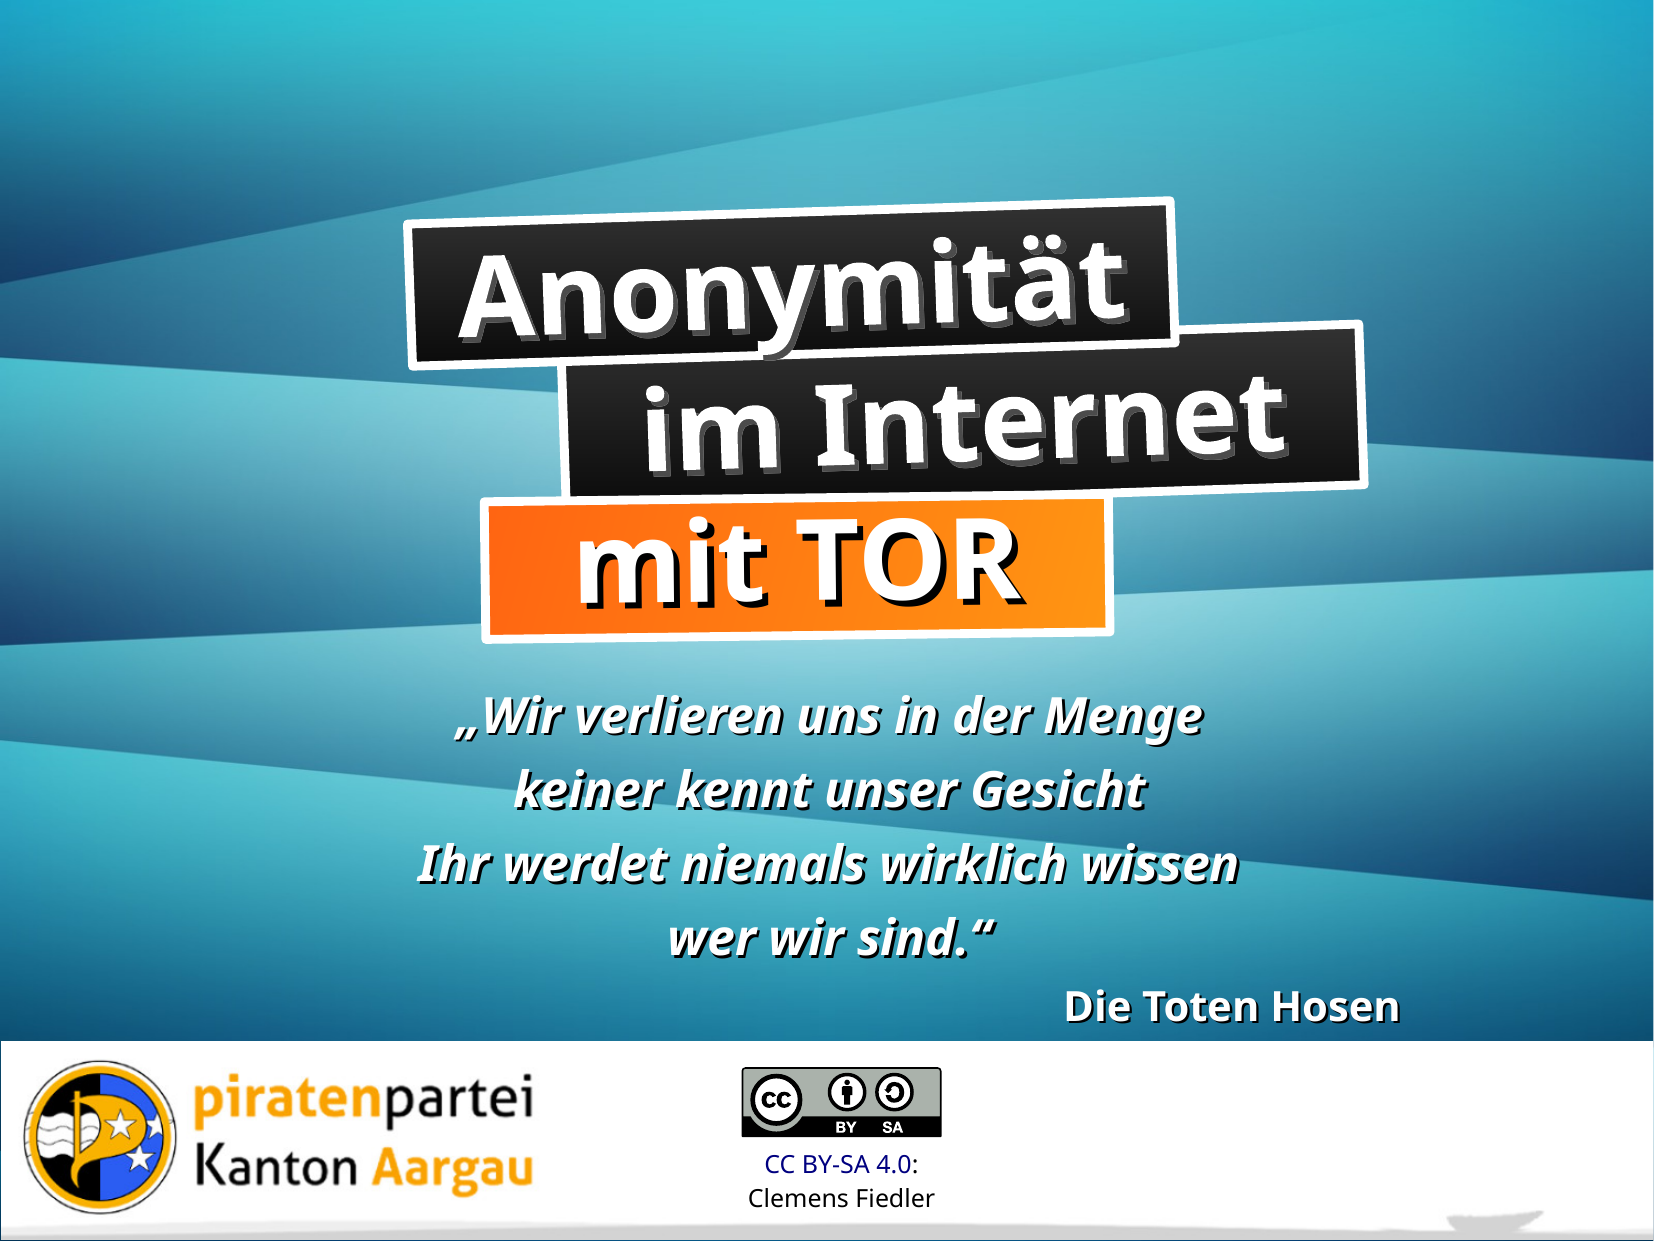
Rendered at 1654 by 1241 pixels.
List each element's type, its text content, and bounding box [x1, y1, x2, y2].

text_box im Internet [561, 324, 1365, 500]
text_box mit TOR [484, 494, 1111, 640]
text_box CC BY-SA 4.0: Clemens Fiedler [708, 1139, 975, 1211]
text_box Anonymität [407, 200, 1176, 367]
text_box „Wir verlieren uns in der Menge keiner kennt unser Gesicht Ihr werdet niemals wirklich wissen wer wir sind.“ Die Toten Hosen [5, 684, 1654, 1029]
picture [0, 0, 1654, 1241]
